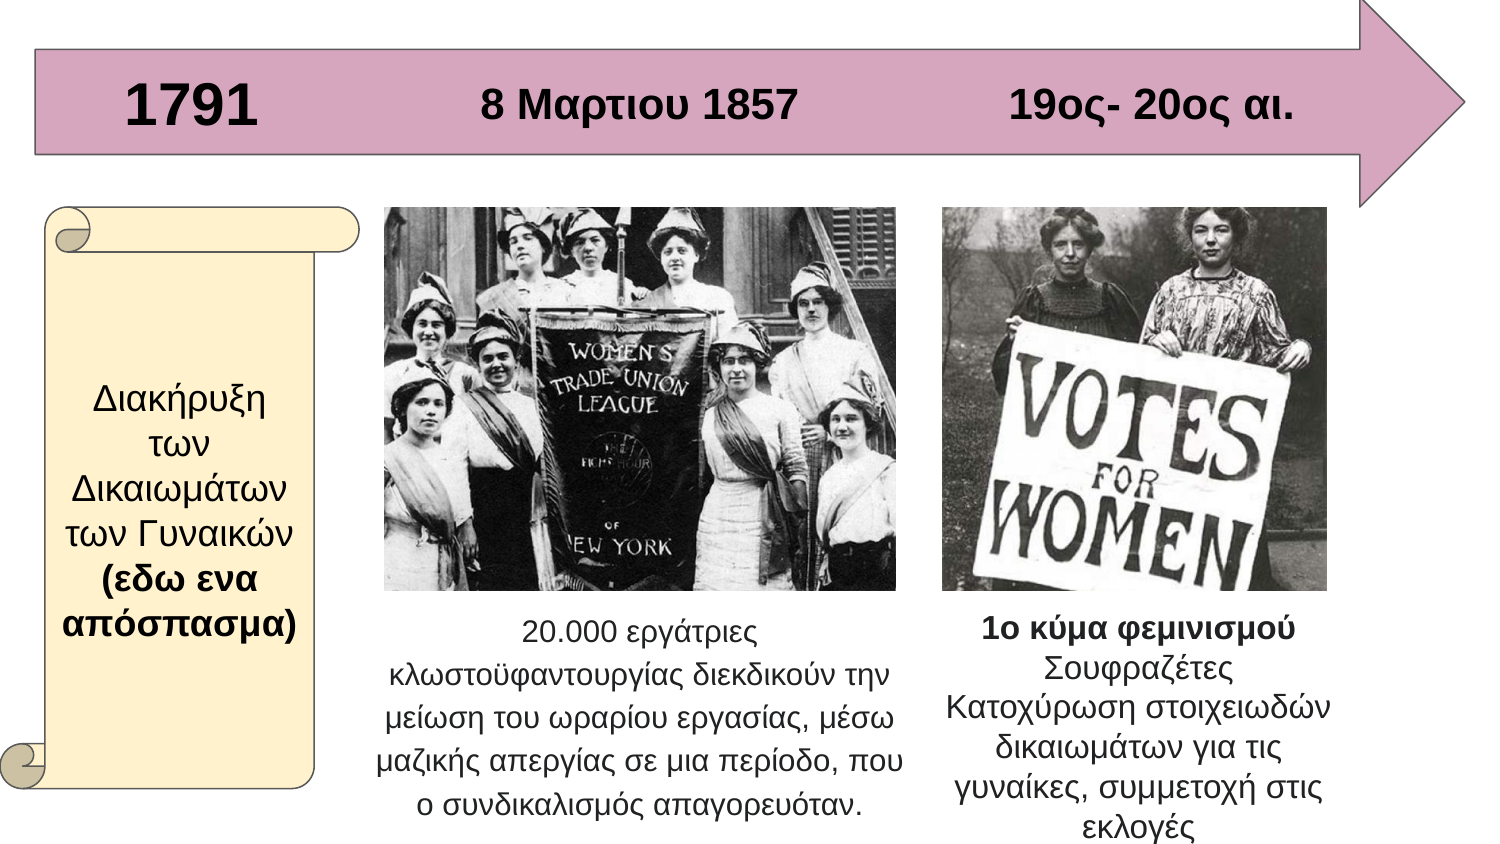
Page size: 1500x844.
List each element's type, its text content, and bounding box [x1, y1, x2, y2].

text_box [35, 0, 1465, 208]
text_box Διακήρυξη των Δικαιωμάτων των Γυναικών (εδω ενα απόσπασμα) [25, 207, 360, 789]
text_box 19ος- 20ος αι. [895, 60, 1408, 143]
text_box 8 Μαρτιου 1857 [384, 60, 895, 143]
text_box 1791 [109, 50, 407, 153]
text_box 1ο κύμα φεμινισμού Σουφραζέτες Κατοχύρωση στοιχειωδών δικαιωμάτων για τις γυναίκες, συμμετοχή στις εκλογές [920, 590, 1357, 844]
text_box 20.000 εργάτριες κλωστοϋφαντουργίας διεκδικούν την μείωση του ωραρίου εργασίας, μέσω μαζικής απεργίας σε μια περίοδο, που ο συνδικαλισμός απαγορευόταν. [359, 590, 920, 844]
picture [384, 207, 896, 591]
picture [942, 207, 1327, 591]
